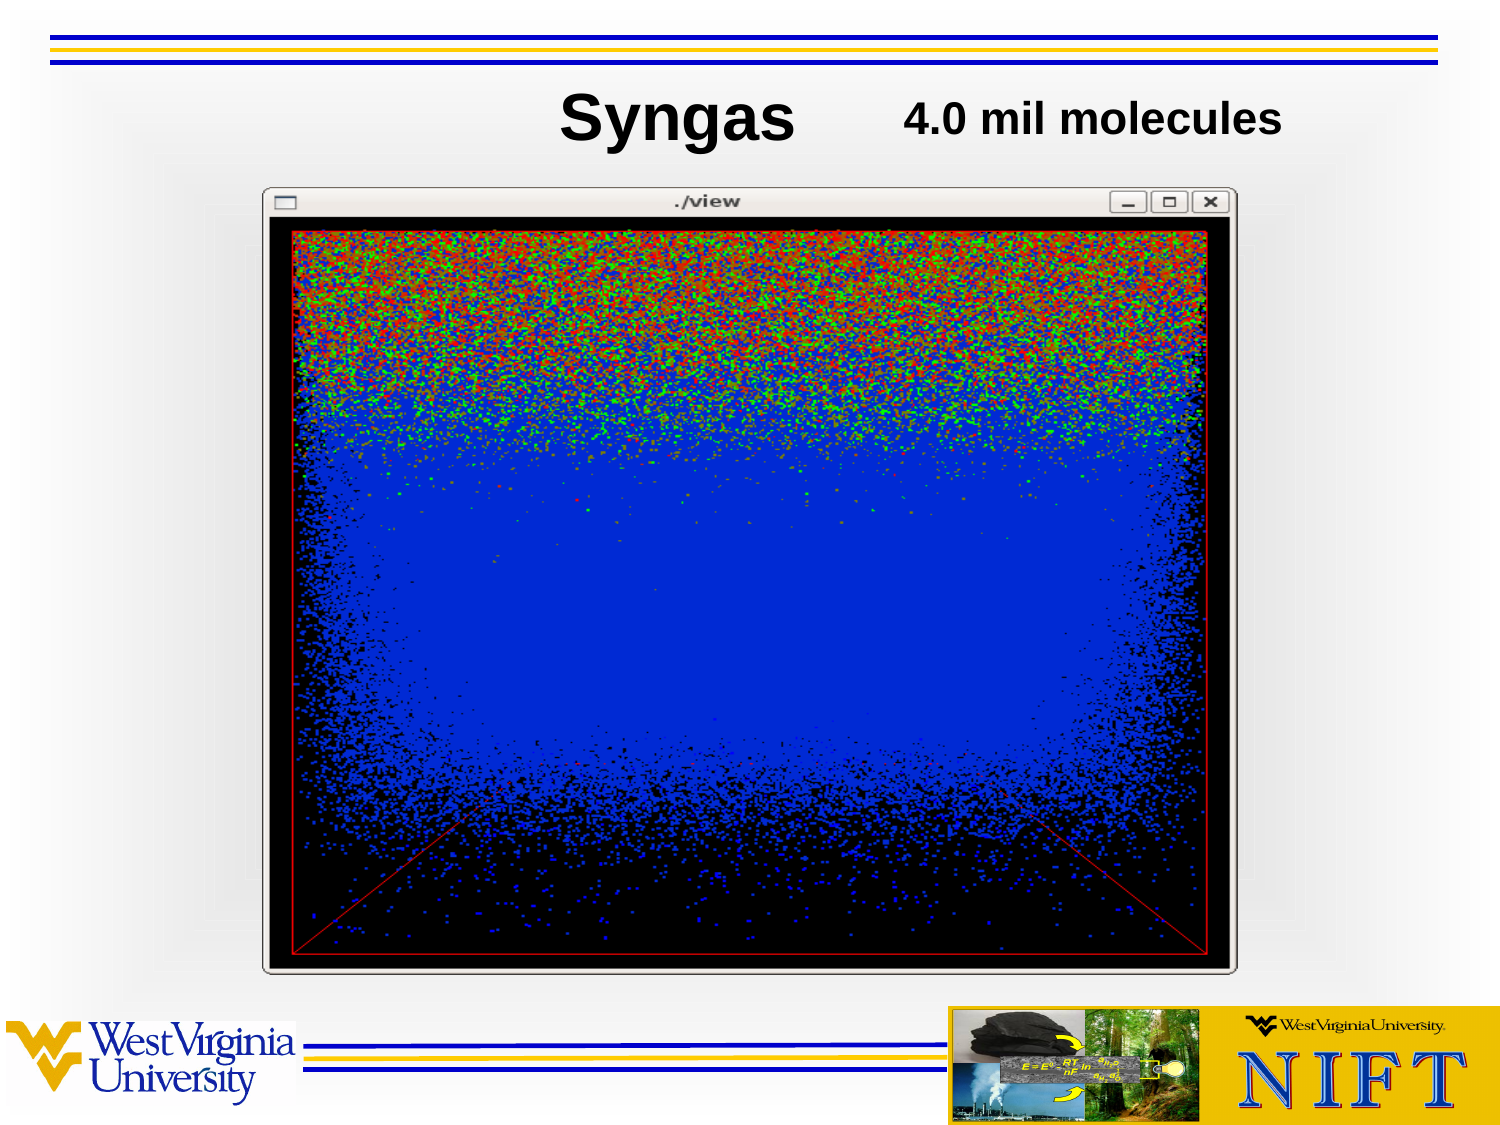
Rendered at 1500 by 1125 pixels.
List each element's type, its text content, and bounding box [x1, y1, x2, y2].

picture [262, 187, 1238, 976]
picture [948, 1006, 1500, 1125]
text_box 4.0 mil molecules [888, 85, 1311, 152]
title Syngas [340, 56, 1016, 178]
